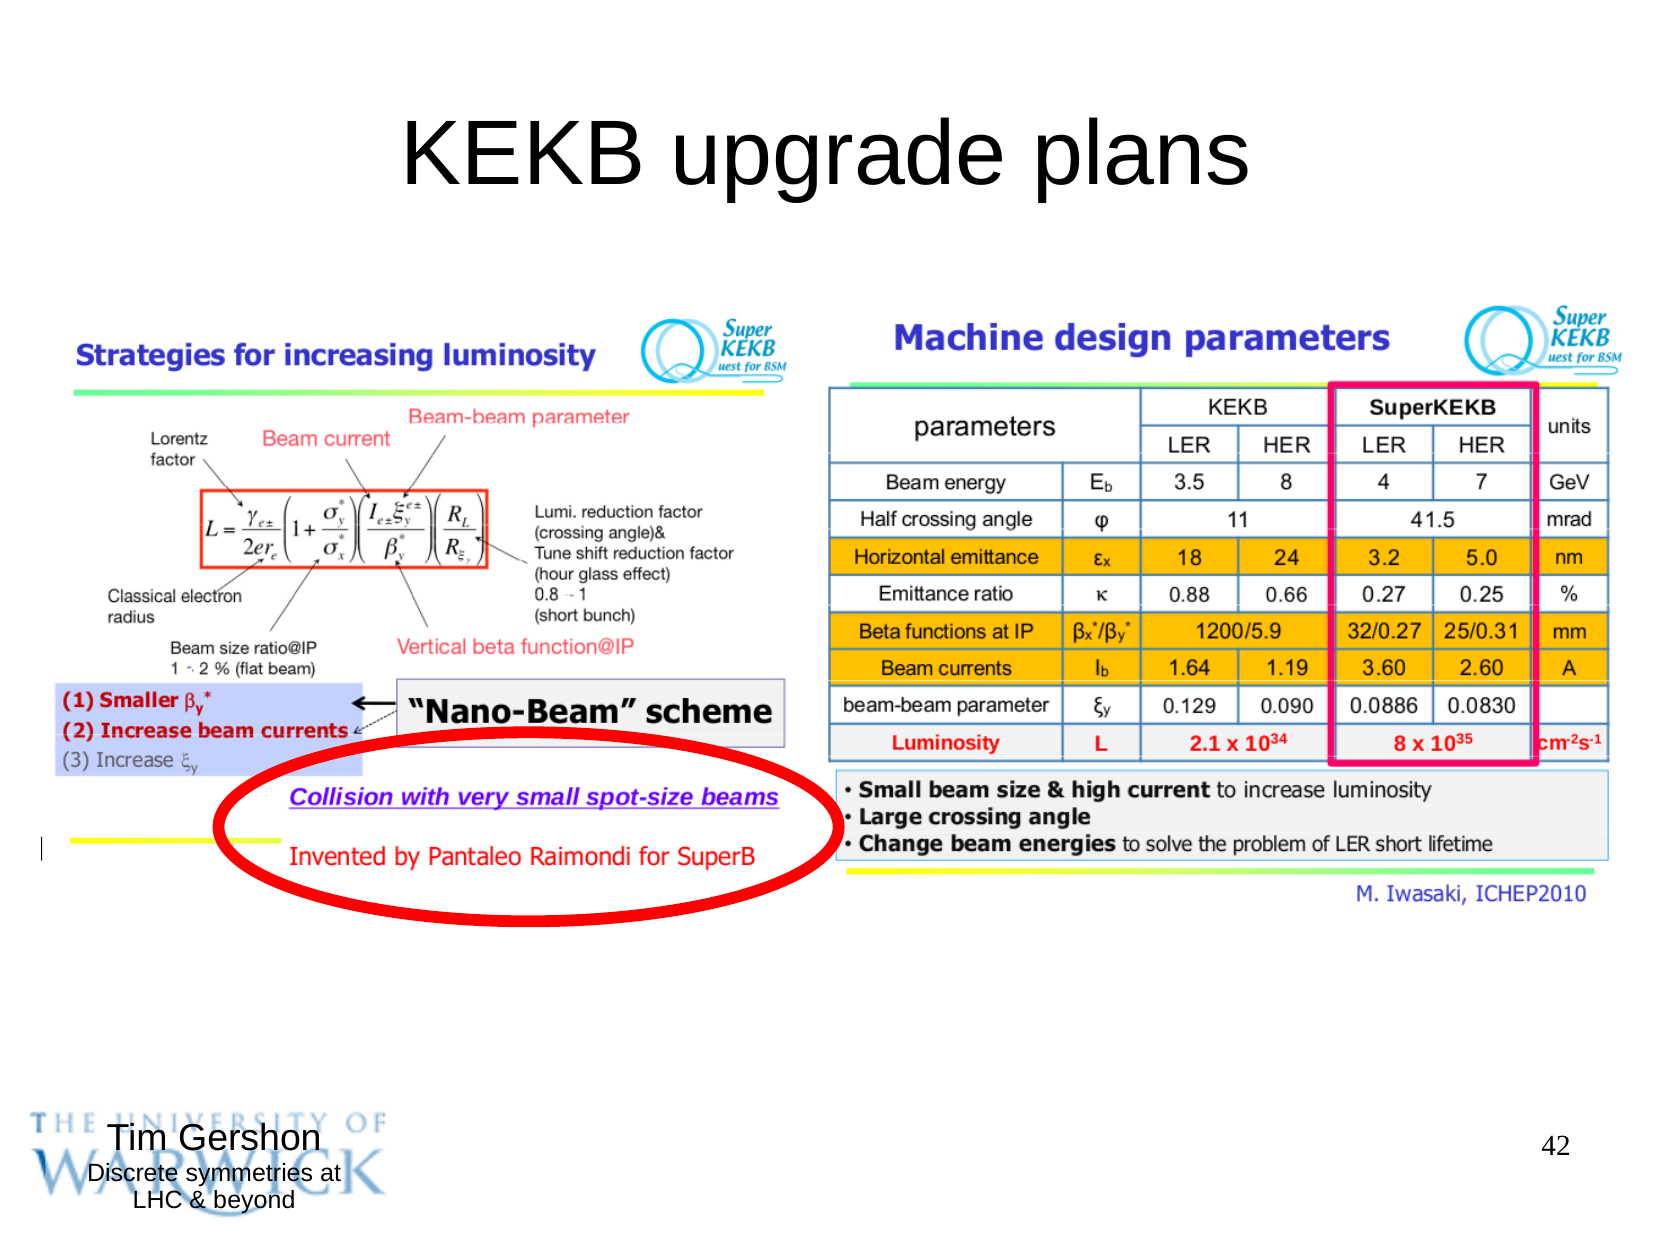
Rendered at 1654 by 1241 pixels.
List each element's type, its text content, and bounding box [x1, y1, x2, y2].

picture [225, 739, 832, 882]
picture [19, 1106, 406, 1232]
text_box Tim Gershon Discrete symmetries at LHC & beyond [45, 1108, 383, 1222]
picture [41, 295, 1648, 916]
title KEKB upgrade plans [82, 49, 1571, 257]
